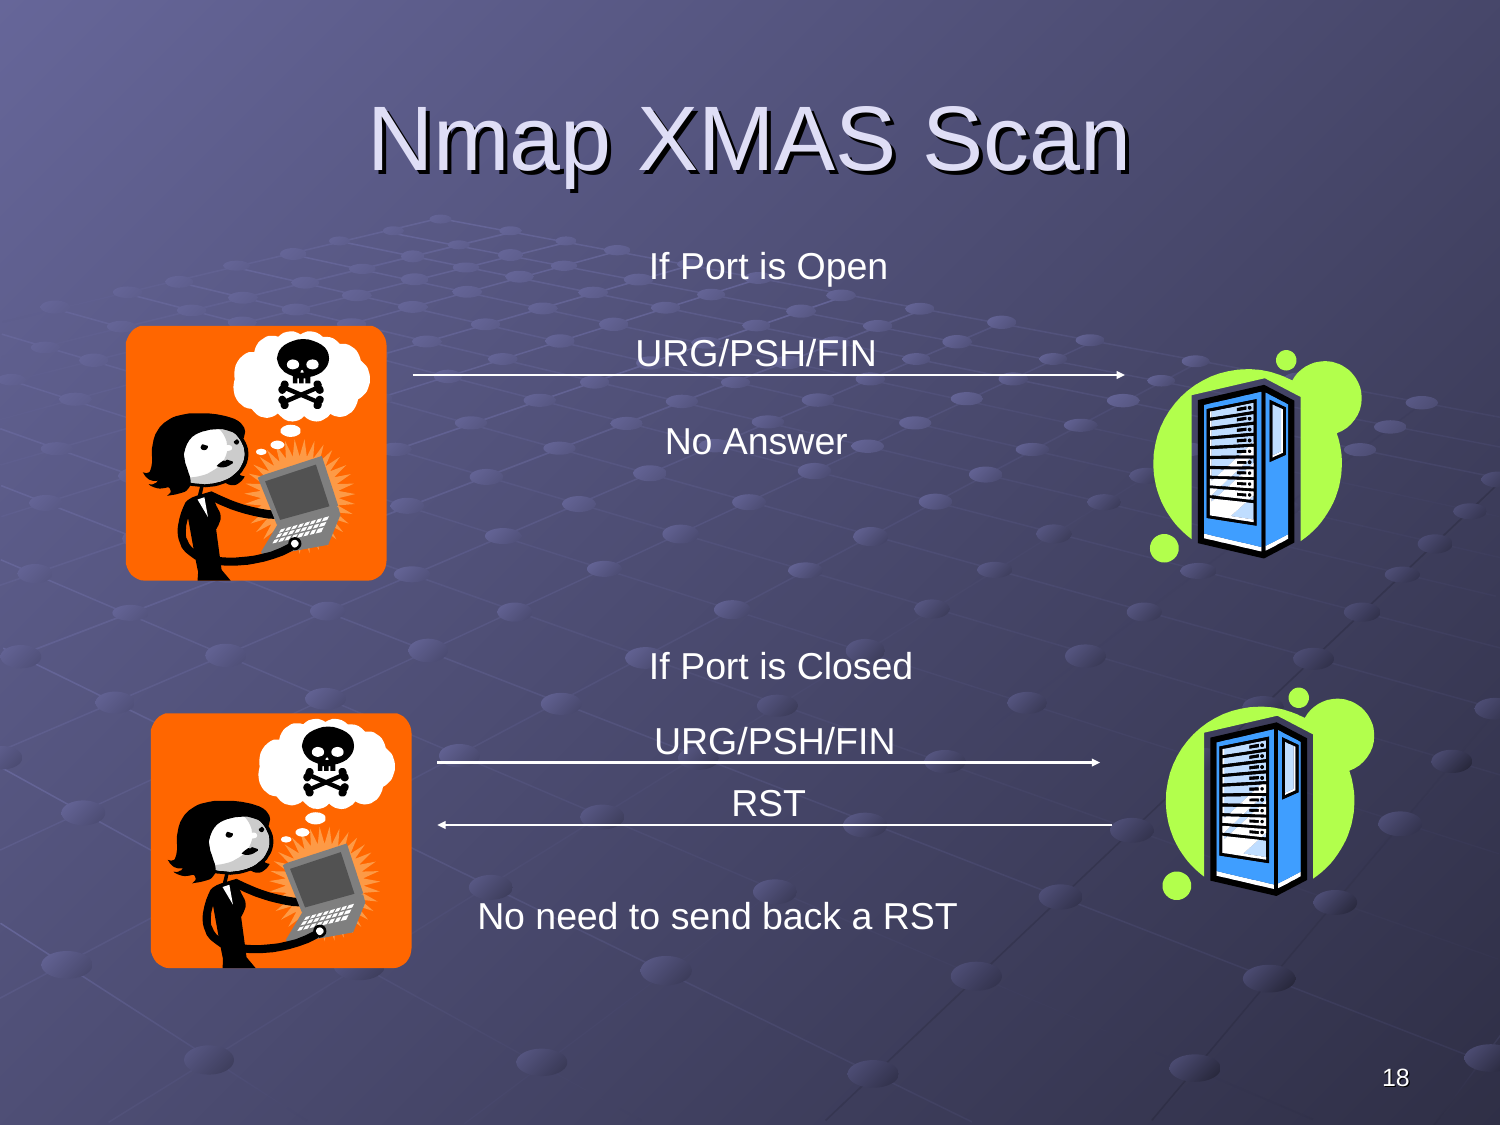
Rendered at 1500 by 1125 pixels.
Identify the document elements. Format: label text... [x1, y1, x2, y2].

text_box No need to send back a RST [462, 887, 1063, 945]
text_box If Port is Closed [525, 637, 1038, 695]
title Nmap XMAS Scan [75, 45, 1426, 233]
picture [150, 712, 413, 970]
picture [125, 324, 388, 582]
picture [1162, 687, 1375, 901]
text_box If Port is Open [549, 237, 988, 295]
text_box No Answer [562, 412, 951, 470]
text_box RST [662, 774, 876, 833]
text_box URG/PSH/FIN [599, 712, 951, 770]
picture [1149, 350, 1362, 563]
text_box URG/PSH/FIN [587, 324, 925, 383]
